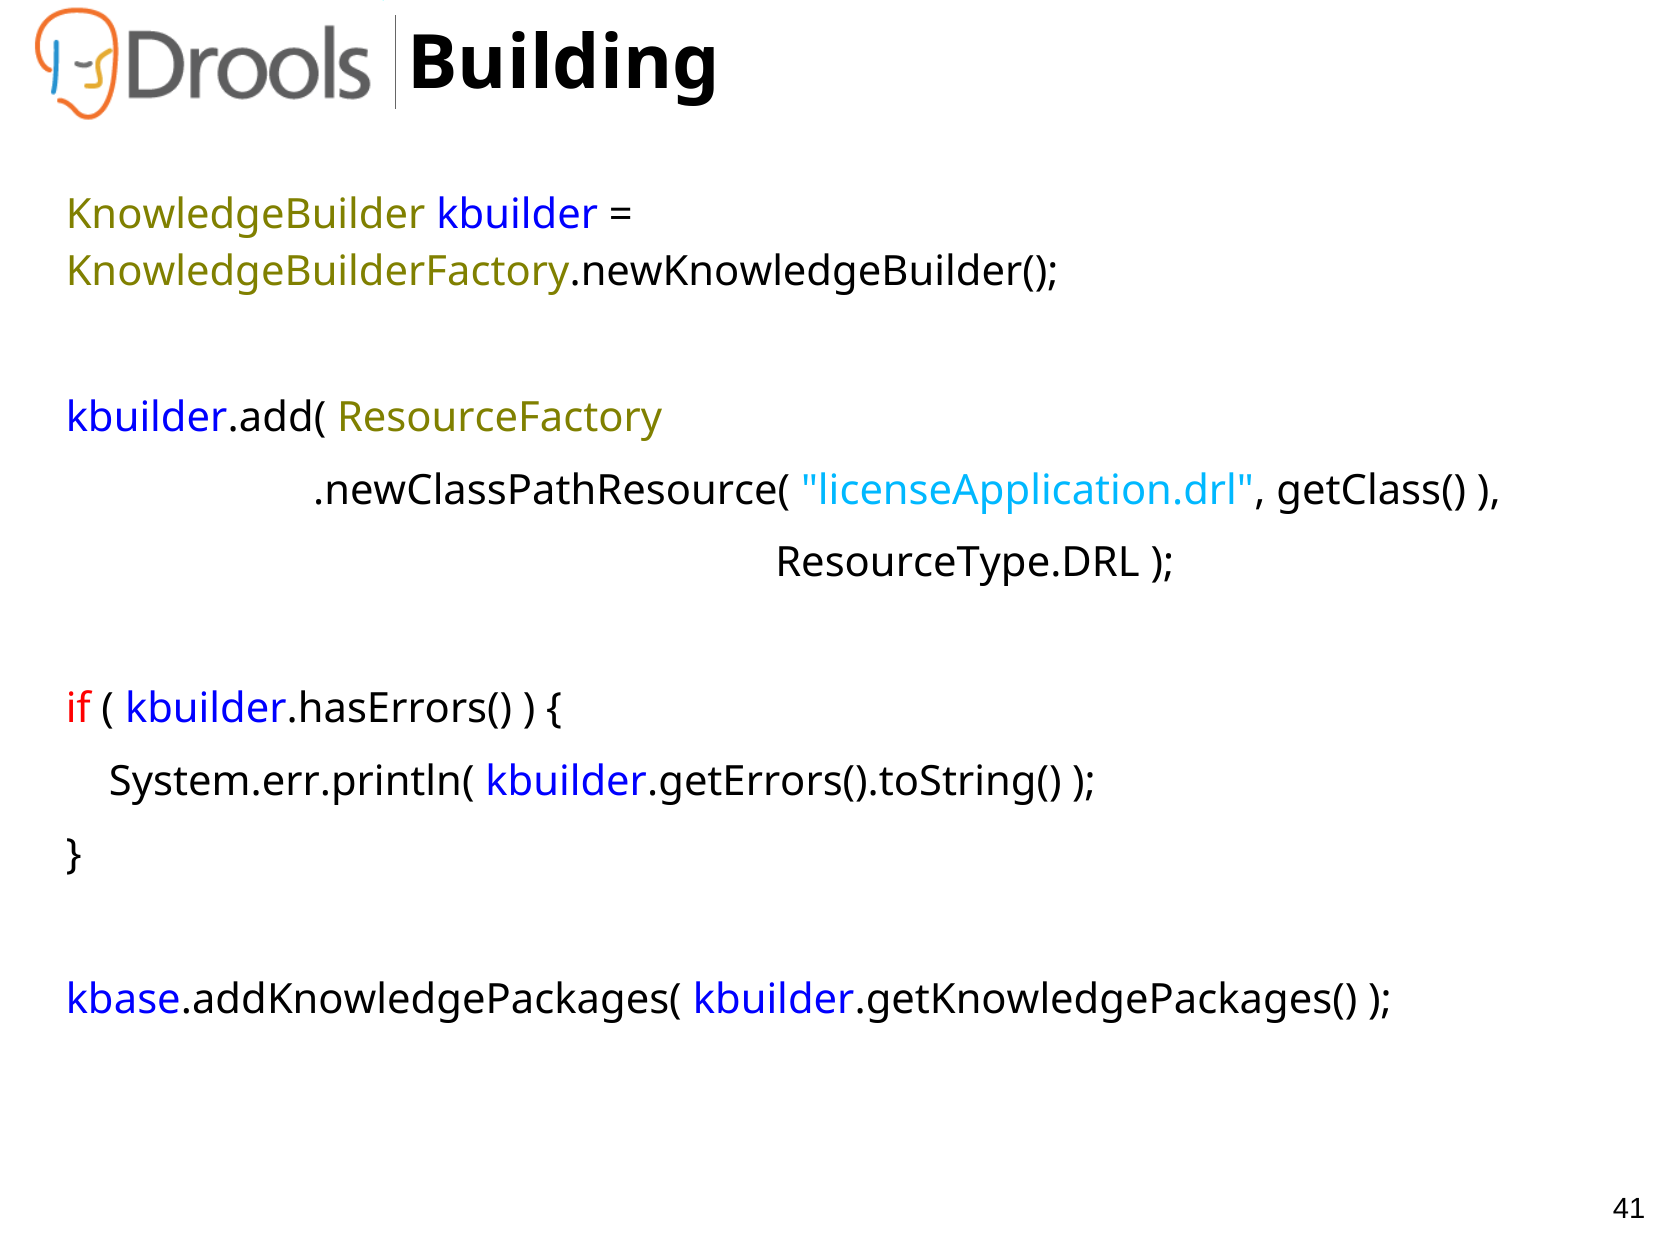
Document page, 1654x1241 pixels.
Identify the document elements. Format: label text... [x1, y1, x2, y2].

picture [29, 0, 384, 126]
title Building [407, 6, 1618, 113]
list KnowledgeBuilder kbuilder = KnowledgeBuilderFactory.newKnowledgeBuilder(); kbuilder.add( ResourceFactory .newClassPathResource( "licenseApplication.drl", getClass() ), ResourceType.DRL ); if ( kbuilder.hasErrors() ) { System.err.println( kbuilder.getErrors().toString() ); } kbase.addKnowledgePackages( kbuilder.getKnowledgePackages() ); [65, 183, 1627, 857]
